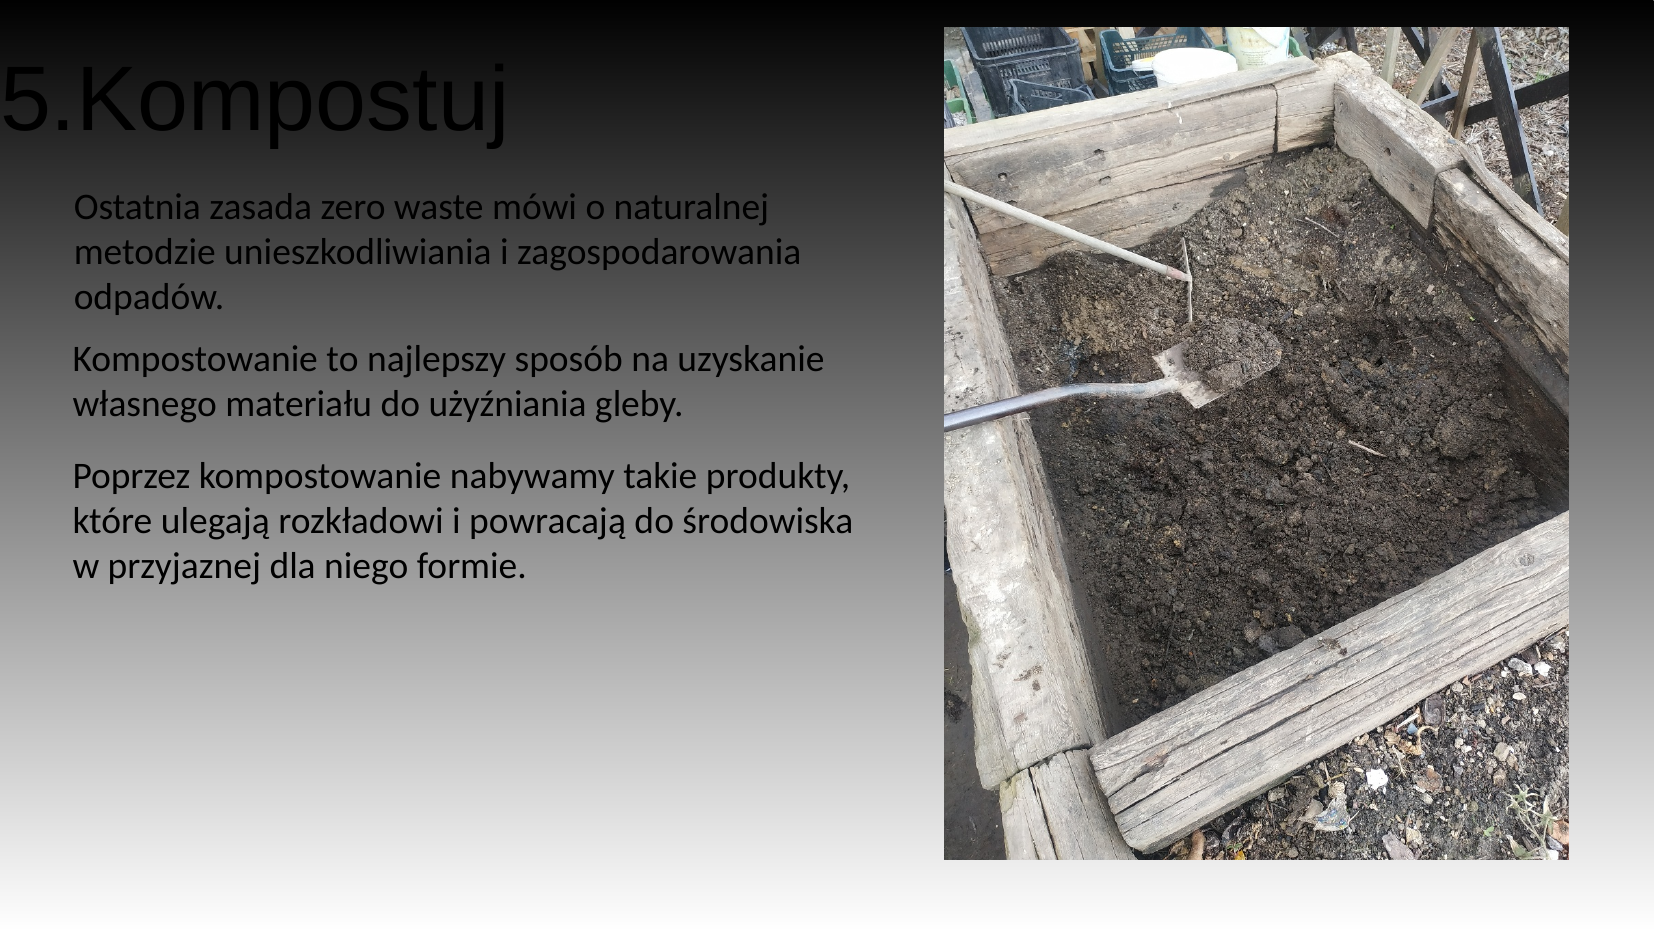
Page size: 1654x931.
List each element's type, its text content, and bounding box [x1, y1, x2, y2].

text_box Poprzez kompostowanie nabywamy takie produkty, które ulegają rozkładowi i powracają do środowiska w przyjaznej dla niego formie. [57, 443, 885, 594]
text_box Ostatnia zasada zero waste mówi o naturalnej metodzie unieszkodliwiania i zagospodarowania odpadów. [58, 175, 851, 325]
picture [944, 27, 1569, 860]
text_box 5.Kompostuj [0, 16, 650, 172]
text_box Kompostowanie to najlepszy sposób na uzyskanie własnego materiału do użyźniania gleby. [57, 326, 885, 432]
